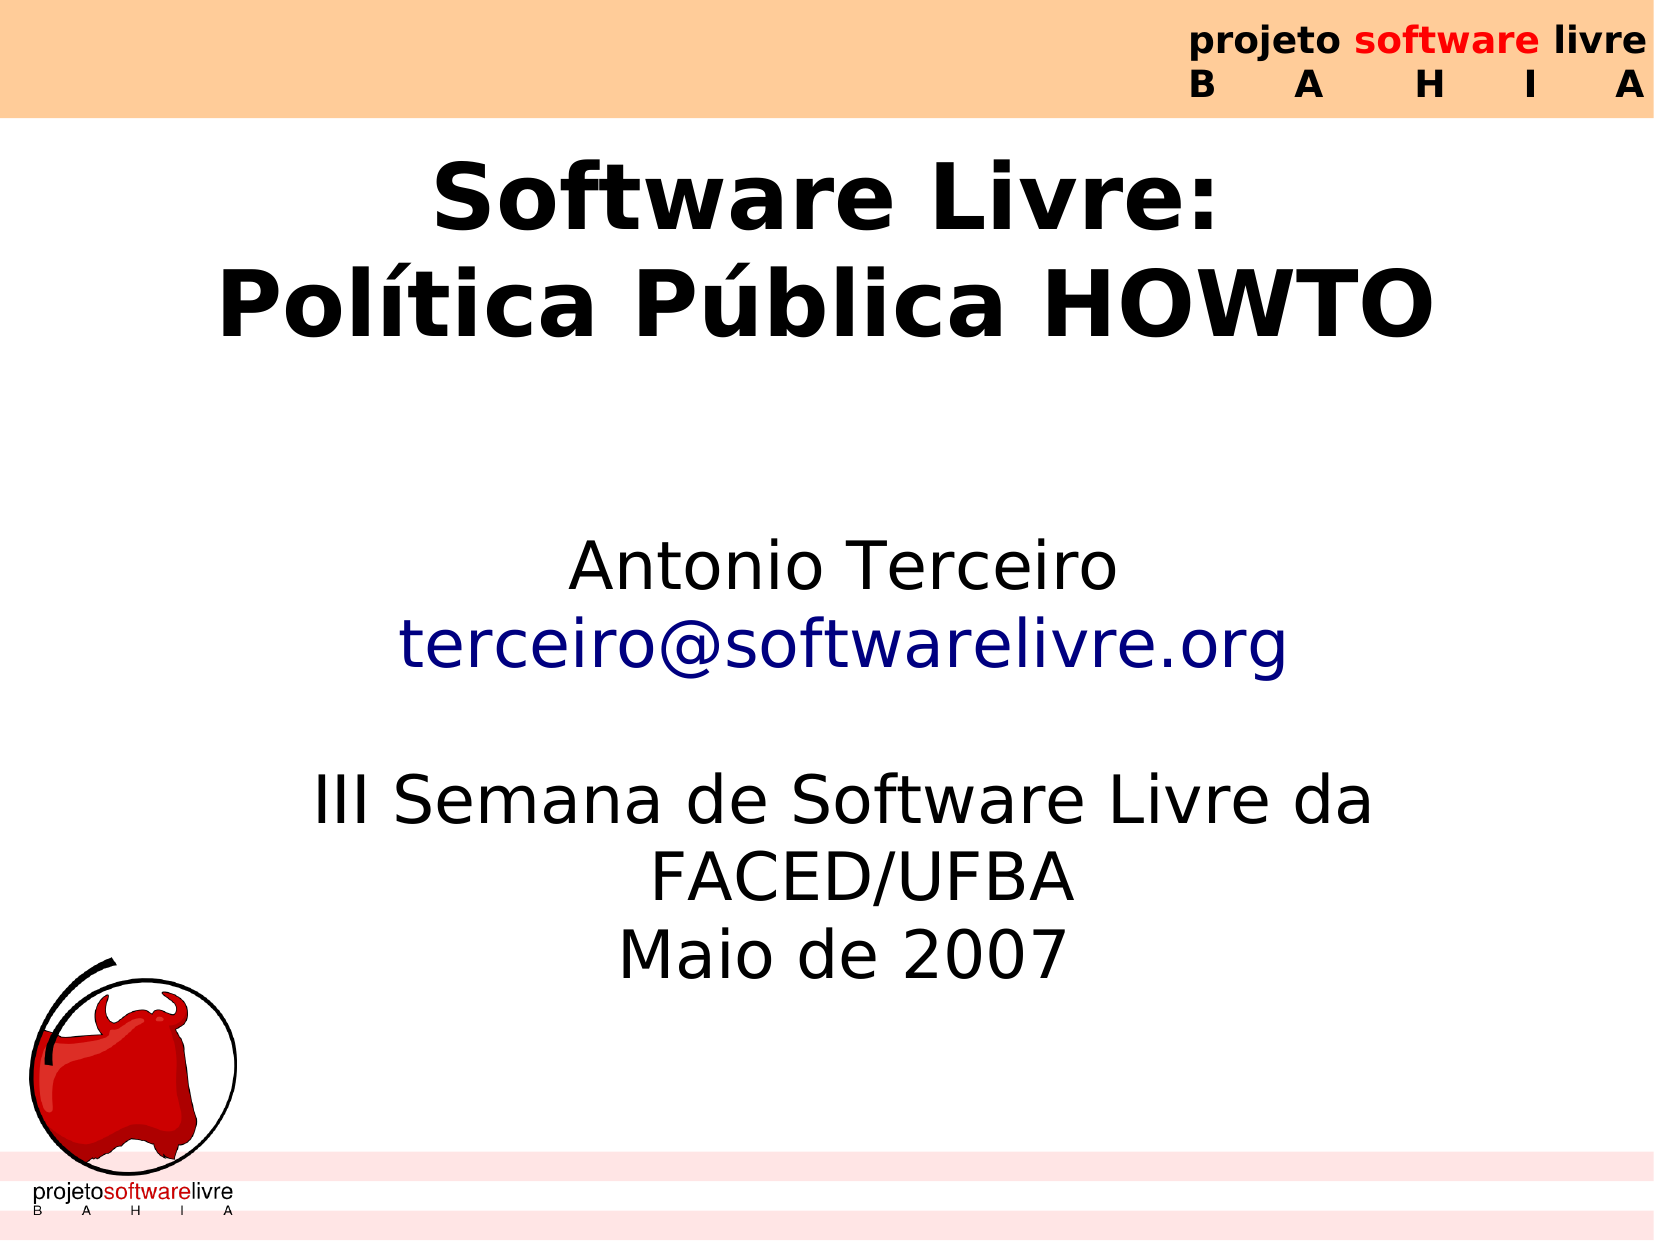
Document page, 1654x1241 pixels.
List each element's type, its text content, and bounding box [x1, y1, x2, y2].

subtitle Antonio Terceiro terceiro@softwarelivre.org III Semana de Software Livre da FACED/UFBA Maio de 2007 [82, 413, 1571, 1109]
picture [29, 957, 237, 1215]
title Software Livre: Política Pública HOWTO [82, 118, 1571, 384]
